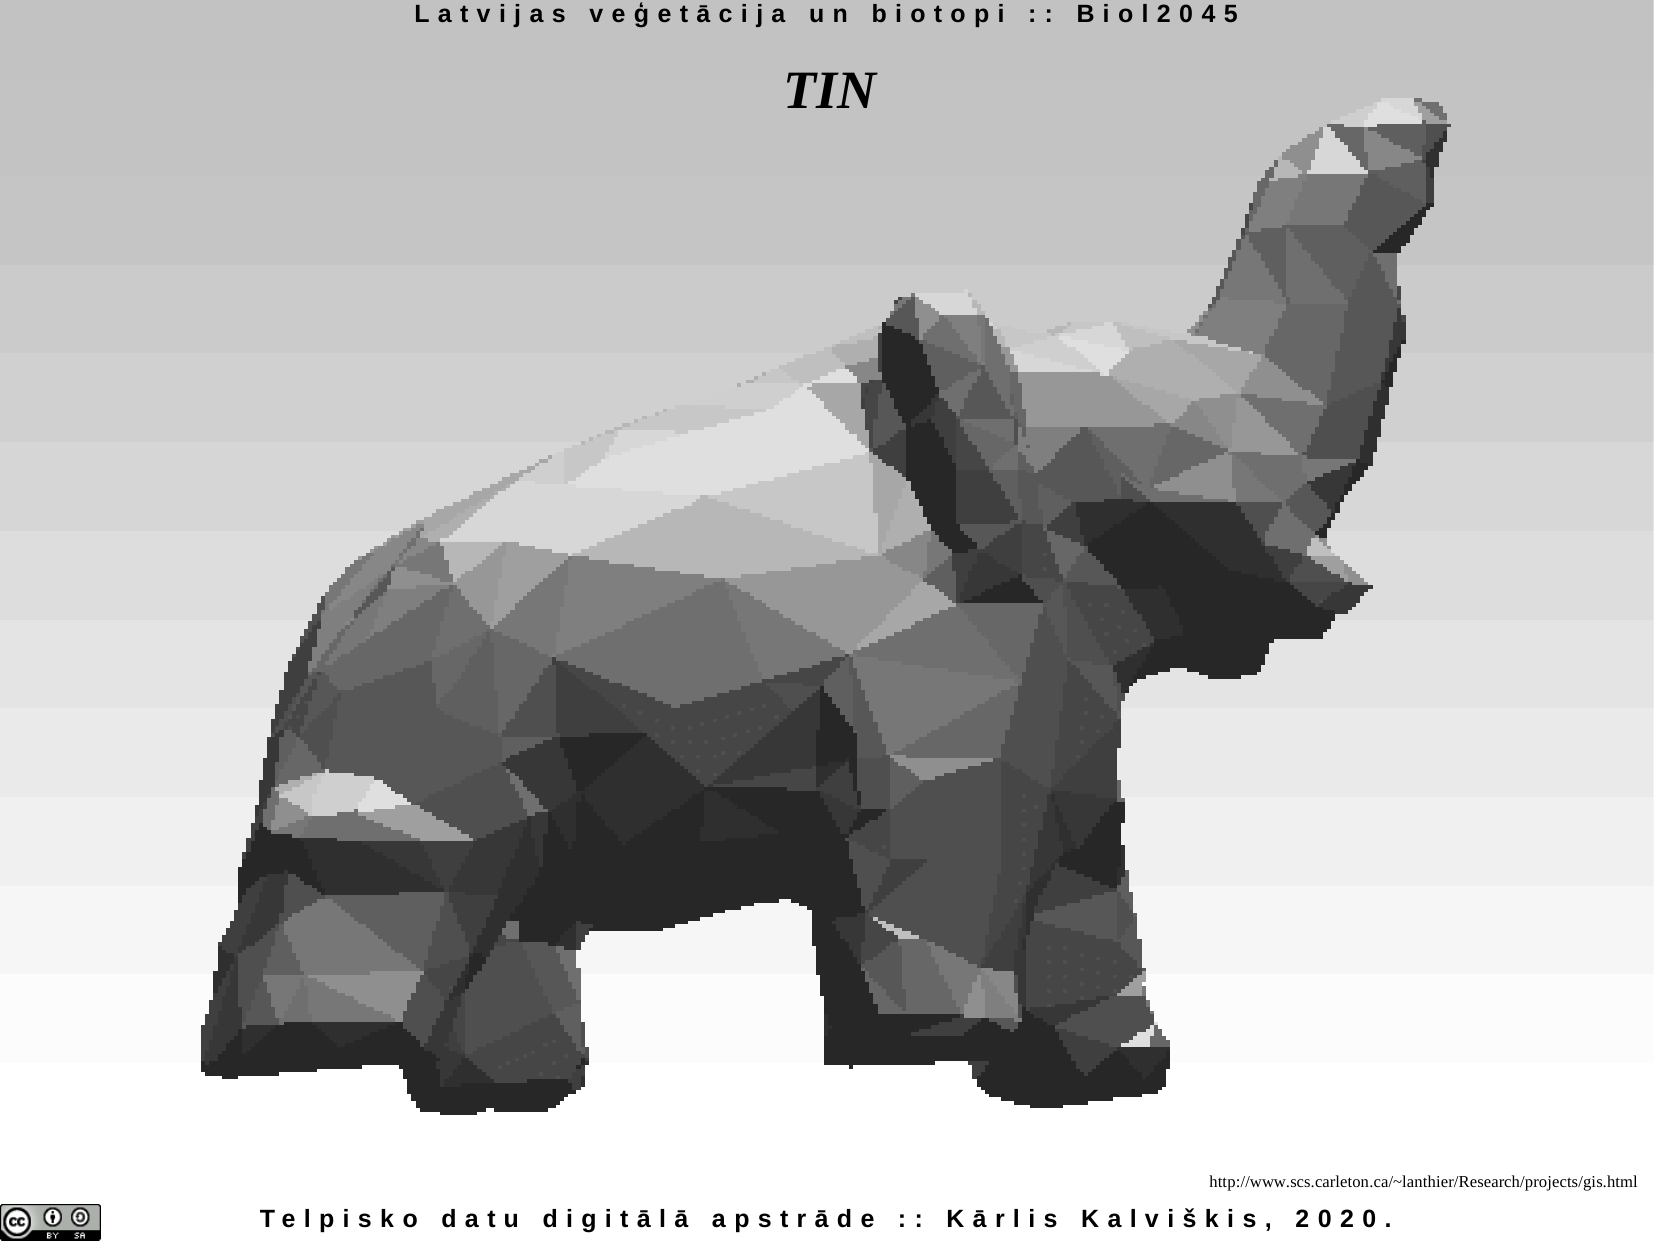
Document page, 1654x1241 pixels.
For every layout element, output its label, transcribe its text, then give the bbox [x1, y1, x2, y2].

text_box http://www.scs.carleton.ca/~lanthier/Research/projects/gis.html [1194, 1165, 1654, 1199]
picture [0, 0, 1654, 1241]
title TIN [34, 61, 1626, 296]
